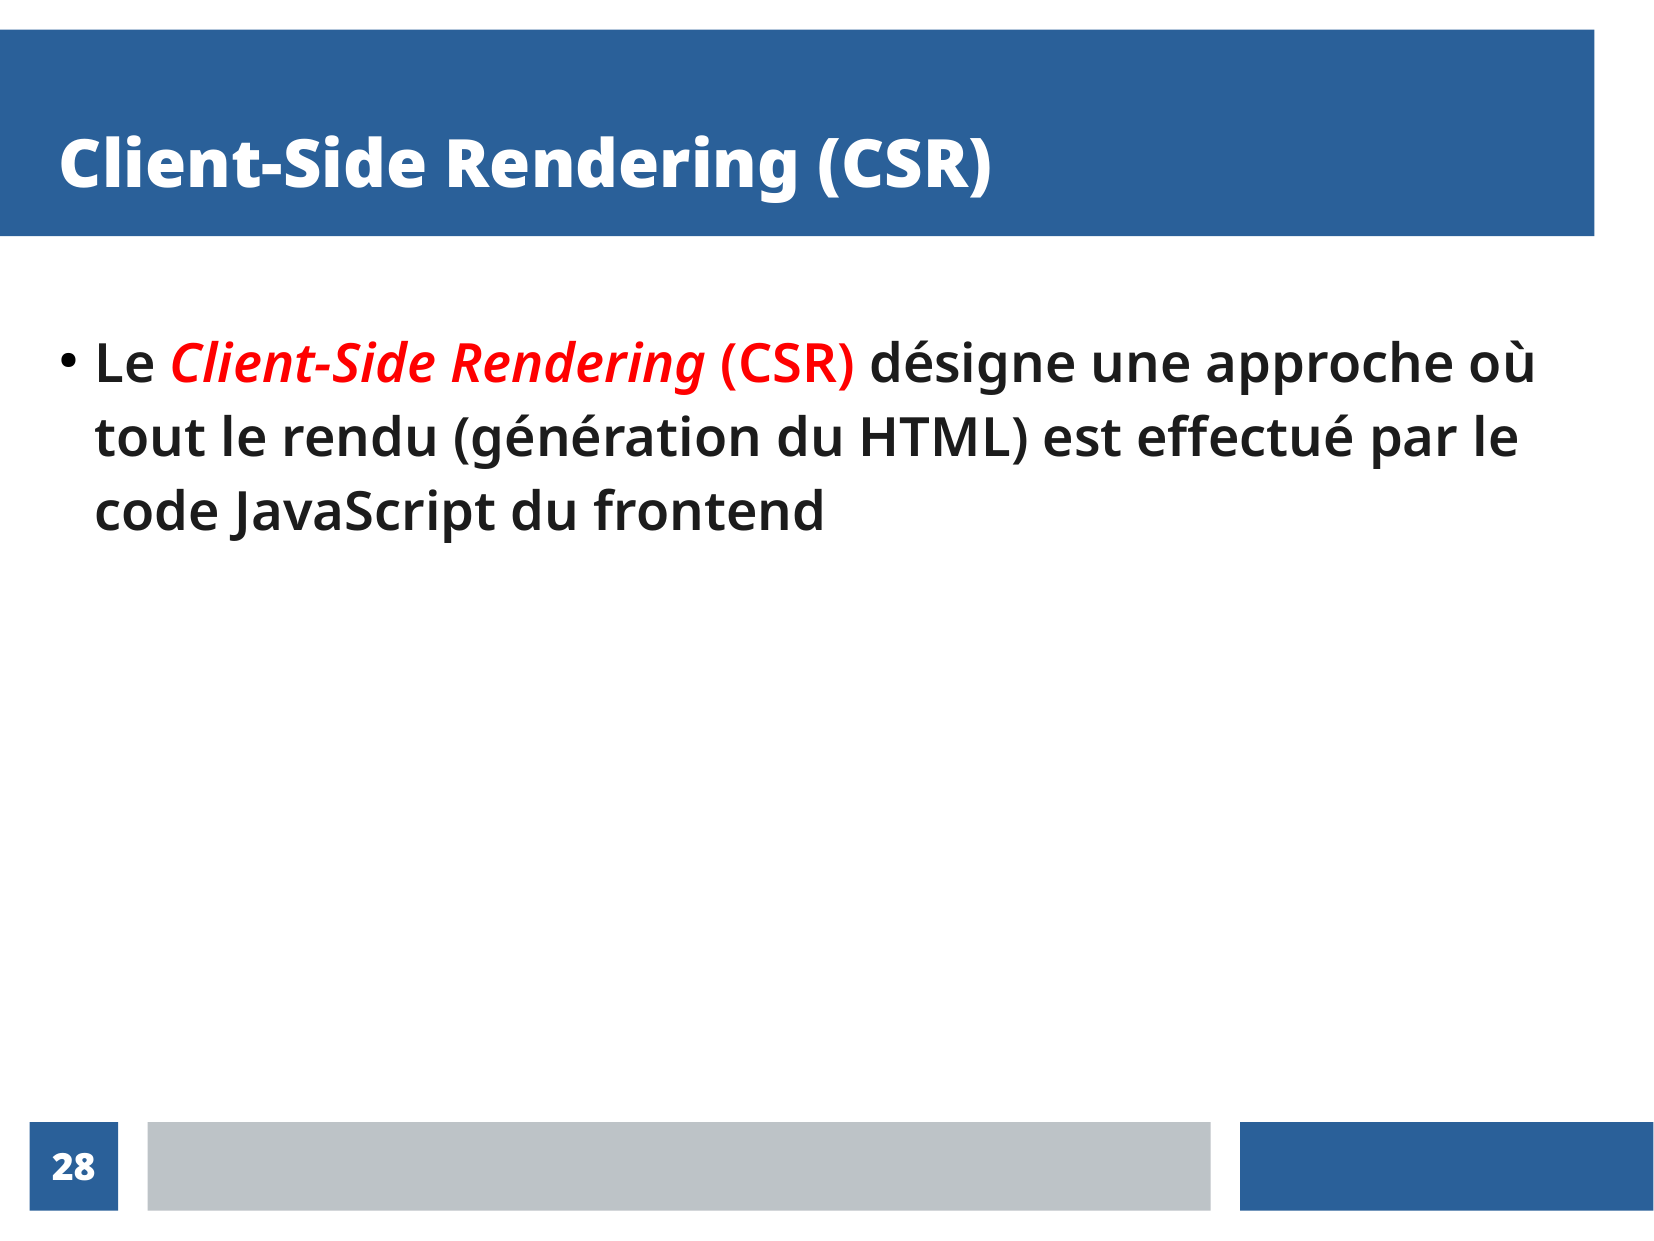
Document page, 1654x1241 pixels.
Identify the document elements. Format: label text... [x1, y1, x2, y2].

title Client-Side Rendering (CSR) [59, 59, 1595, 207]
list Le Client-Side Rendering (CSR) désigne une approche où tout le rendu (génération du HTML) est effectué par le code JavaScript du frontend [59, 324, 1565, 1093]
